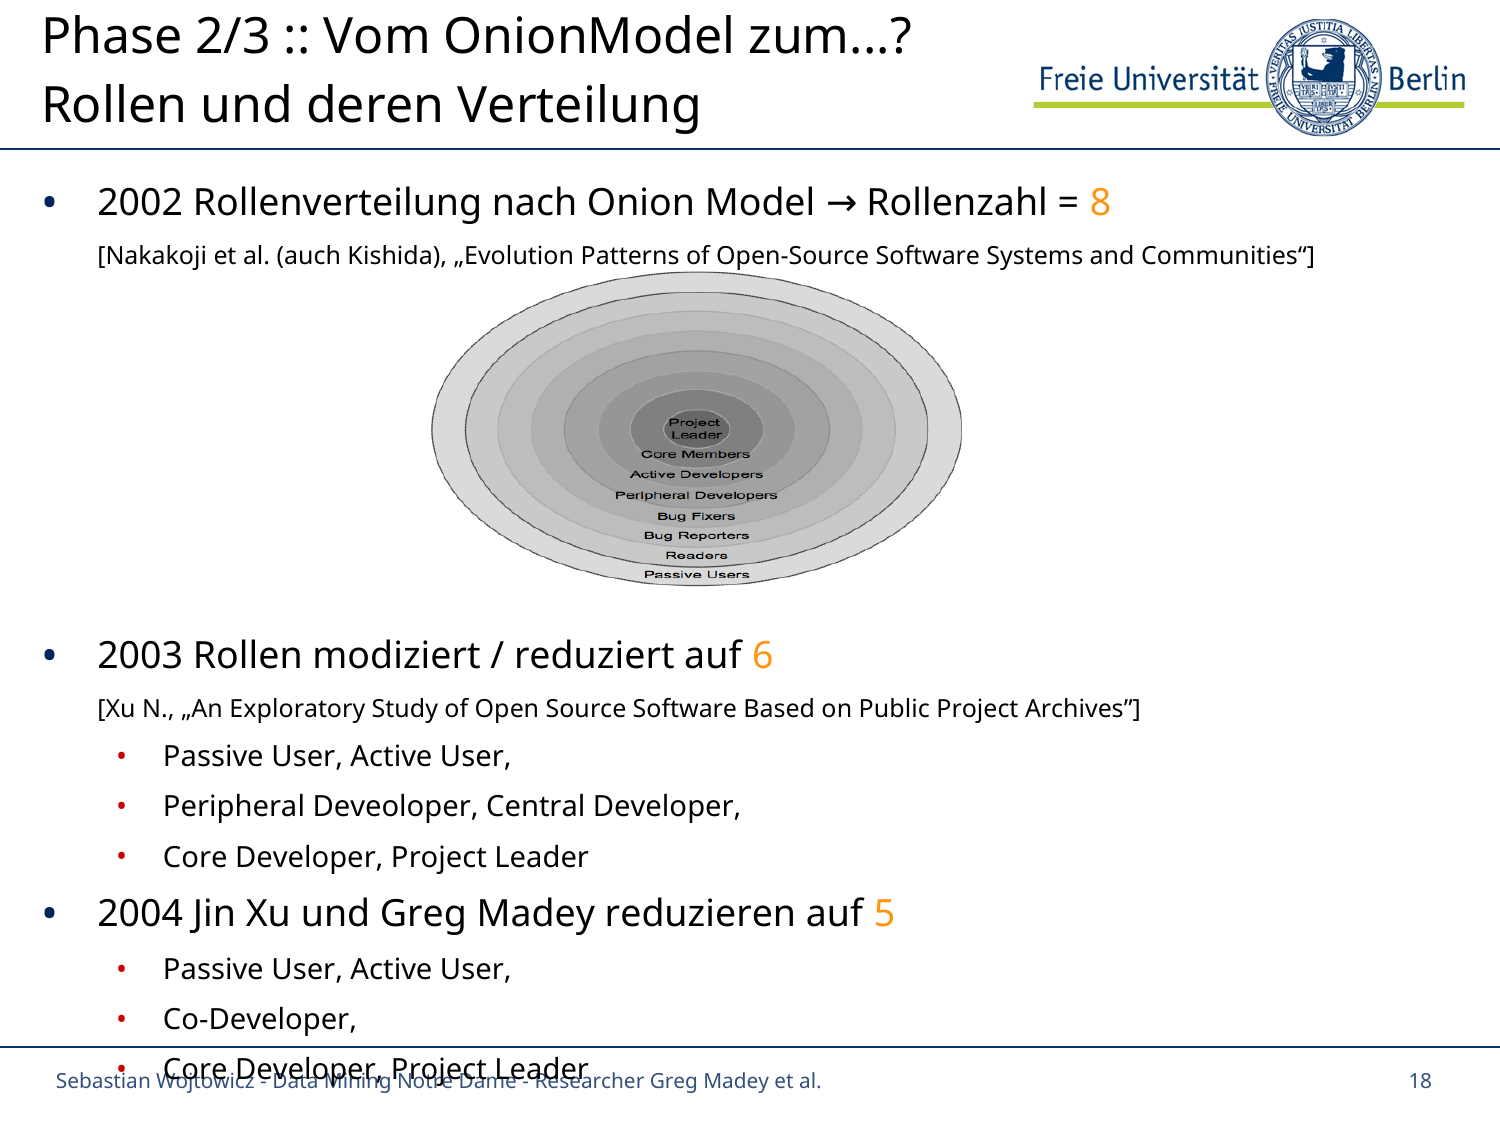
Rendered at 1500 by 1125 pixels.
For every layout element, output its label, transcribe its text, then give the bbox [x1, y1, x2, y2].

picture [1033, 19, 1470, 137]
list 2002 Rollenverteilung nach Onion Model → Rollenzahl = 8 [Nakakoji et al. (auch Kishida), „Evolution Patterns of Open-Source Software Systems and Communities“] 2003 Rollen modiziert / reduziert auf 6 [Xu N., „An Exploratory Study of Open Source Software Based on Public Project Archives”] Passive User, Active User, Peripheral Deveoloper, Central Developer, Core Developer, Project Leader 2004 Jin Xu und Greg Madey reduzieren auf 5 Passive User, Active User, Co-Developer, Core Developer, Project Leader [41, 175, 1447, 1039]
title Phase 2/3 :: Vom OnionModel zum...? Rollen und deren Verteilung [41, 0, 1016, 138]
